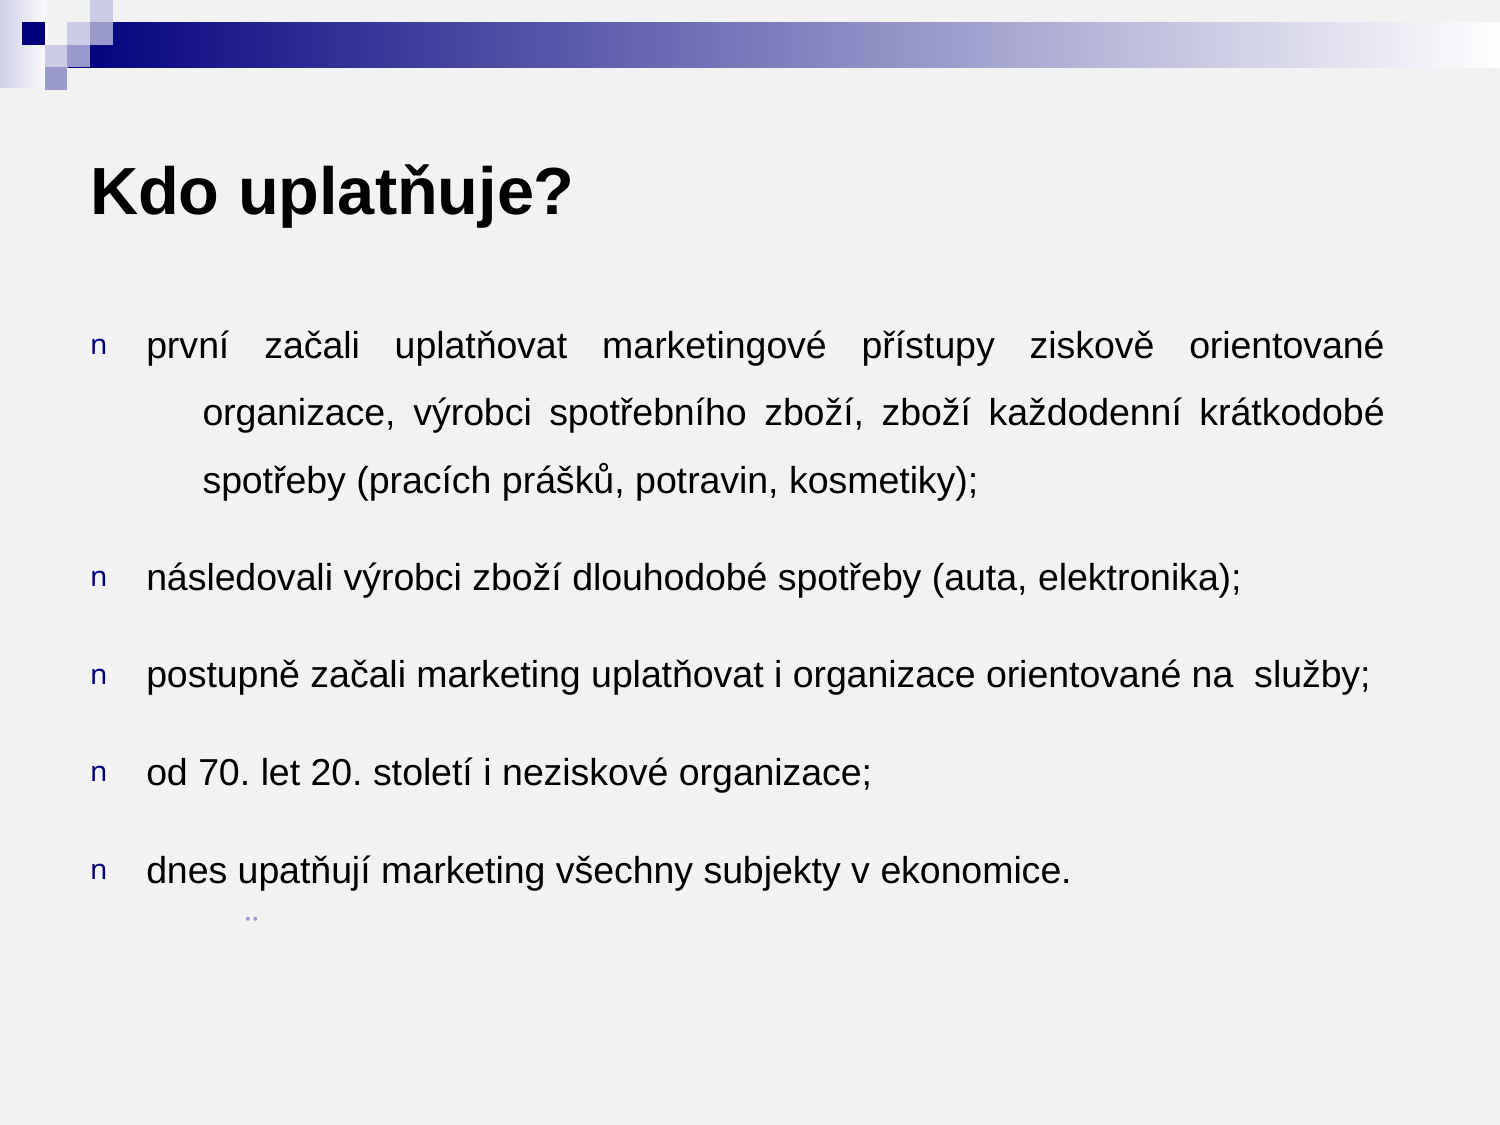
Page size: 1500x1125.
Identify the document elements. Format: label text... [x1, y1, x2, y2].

title Kdo uplatňuje? [75, 75, 1426, 300]
list první začali uplatňovat marketingové přístupy ziskově orientované organizace, výrobci spotřebního zboží, zboží každodenní krátkodobé spotřeby (pracích prášků, potravin, kosmetiky); následovali výrobci zboží dlouhodobé spotřeby (auta, elektronika); postupně začali marketing uplatňovat i organizace orientované na služby; od 70. let 20. století i neziskové organizace; dnes upatňují marketing všechny subjekty v ekonomice. [75, 290, 1400, 963]
